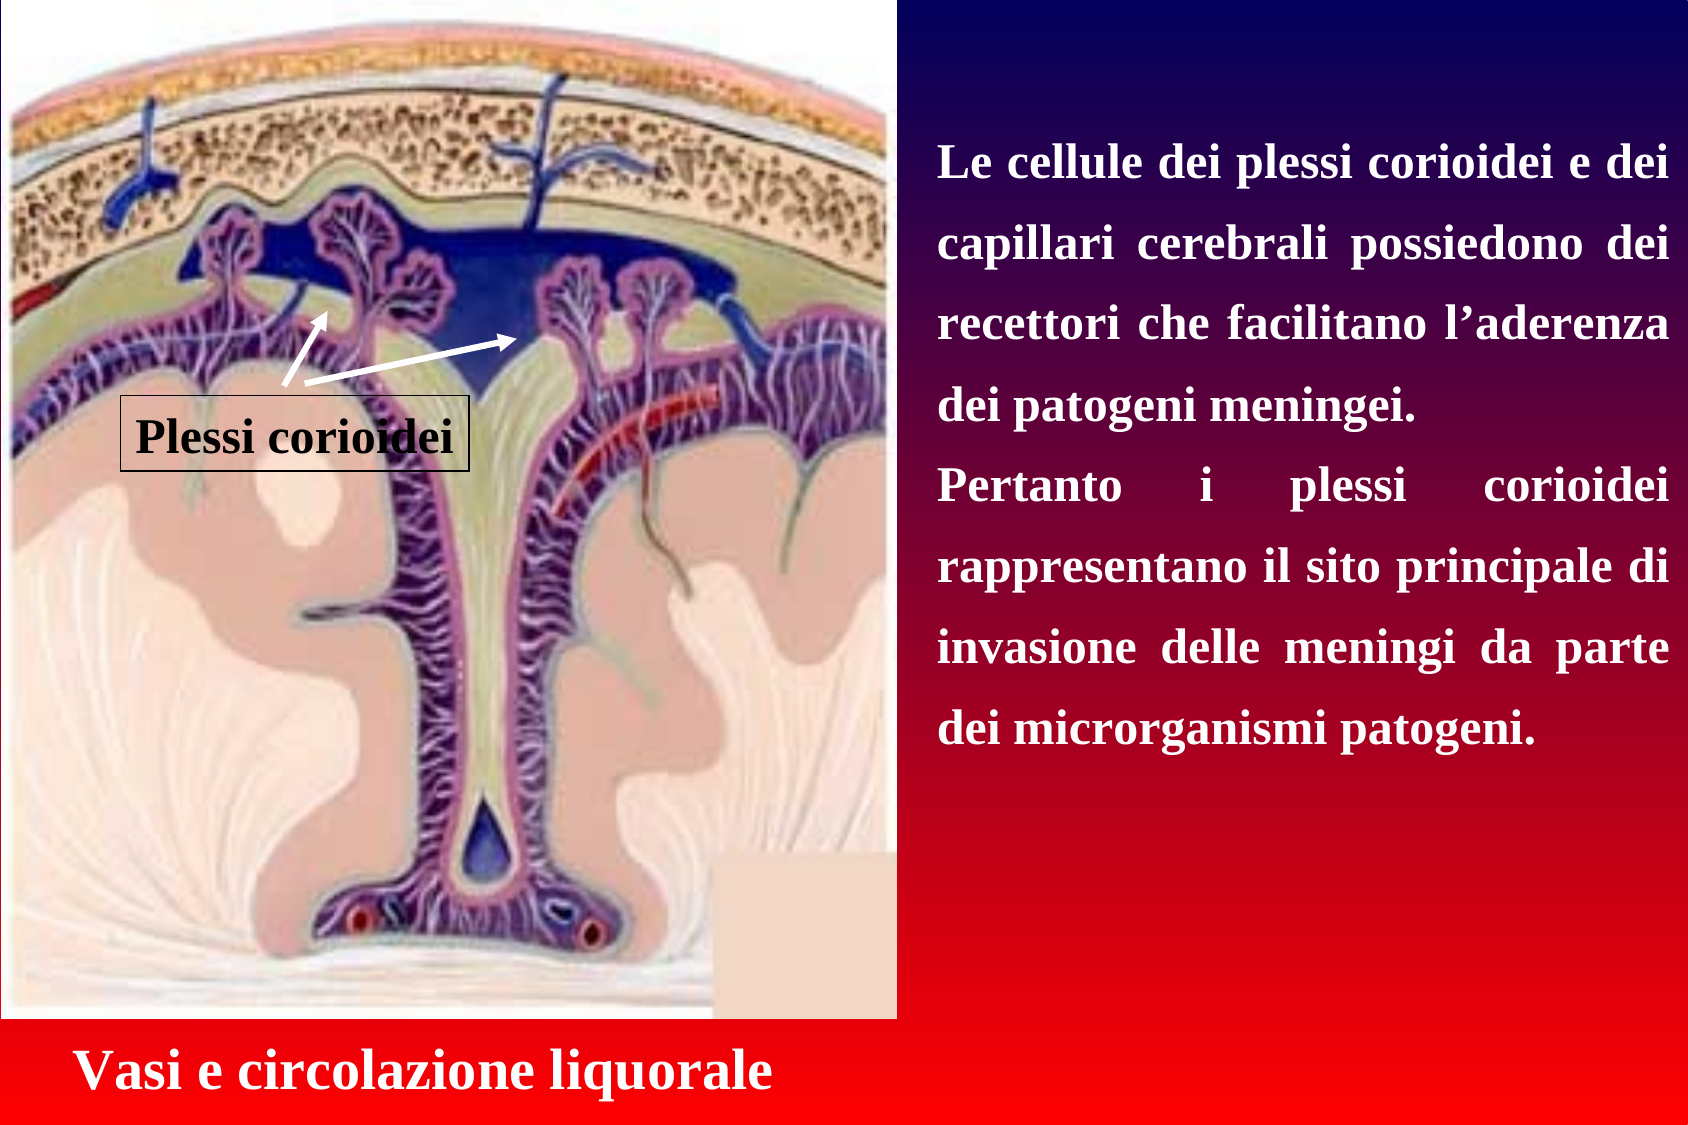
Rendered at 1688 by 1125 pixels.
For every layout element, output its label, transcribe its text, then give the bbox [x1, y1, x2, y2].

text_box Vasi e circolazione liquorale [57, 1023, 789, 1110]
picture [1, 0, 897, 1019]
text_box Plessi corioidei [120, 395, 470, 471]
text_box Le cellule dei plessi corioidei e dei capillari cerebrali possiedono dei recettori che facilitano l’aderenza dei patogeni meningei. Pertanto i plessi corioidei rappresentano il sito principale di invasione delle meningi da parte dei microrganismi patogeni. [922, 99, 1686, 763]
